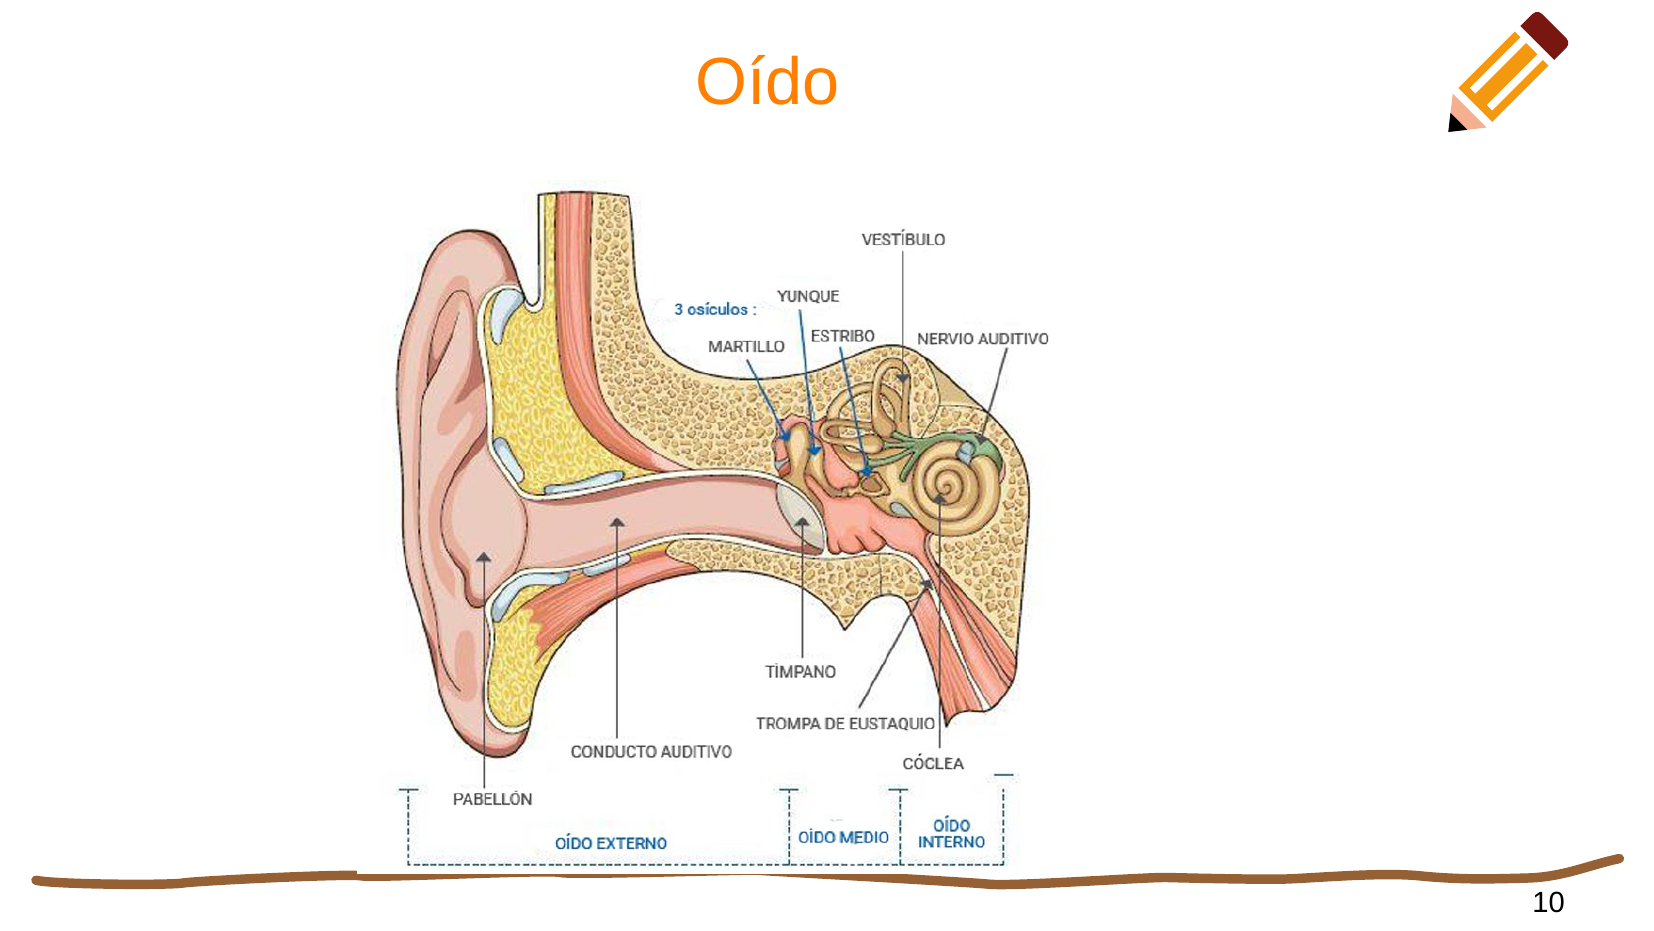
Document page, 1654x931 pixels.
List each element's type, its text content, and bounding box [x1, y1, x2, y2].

picture [357, 180, 1063, 874]
title Oído [88, 29, 1447, 133]
